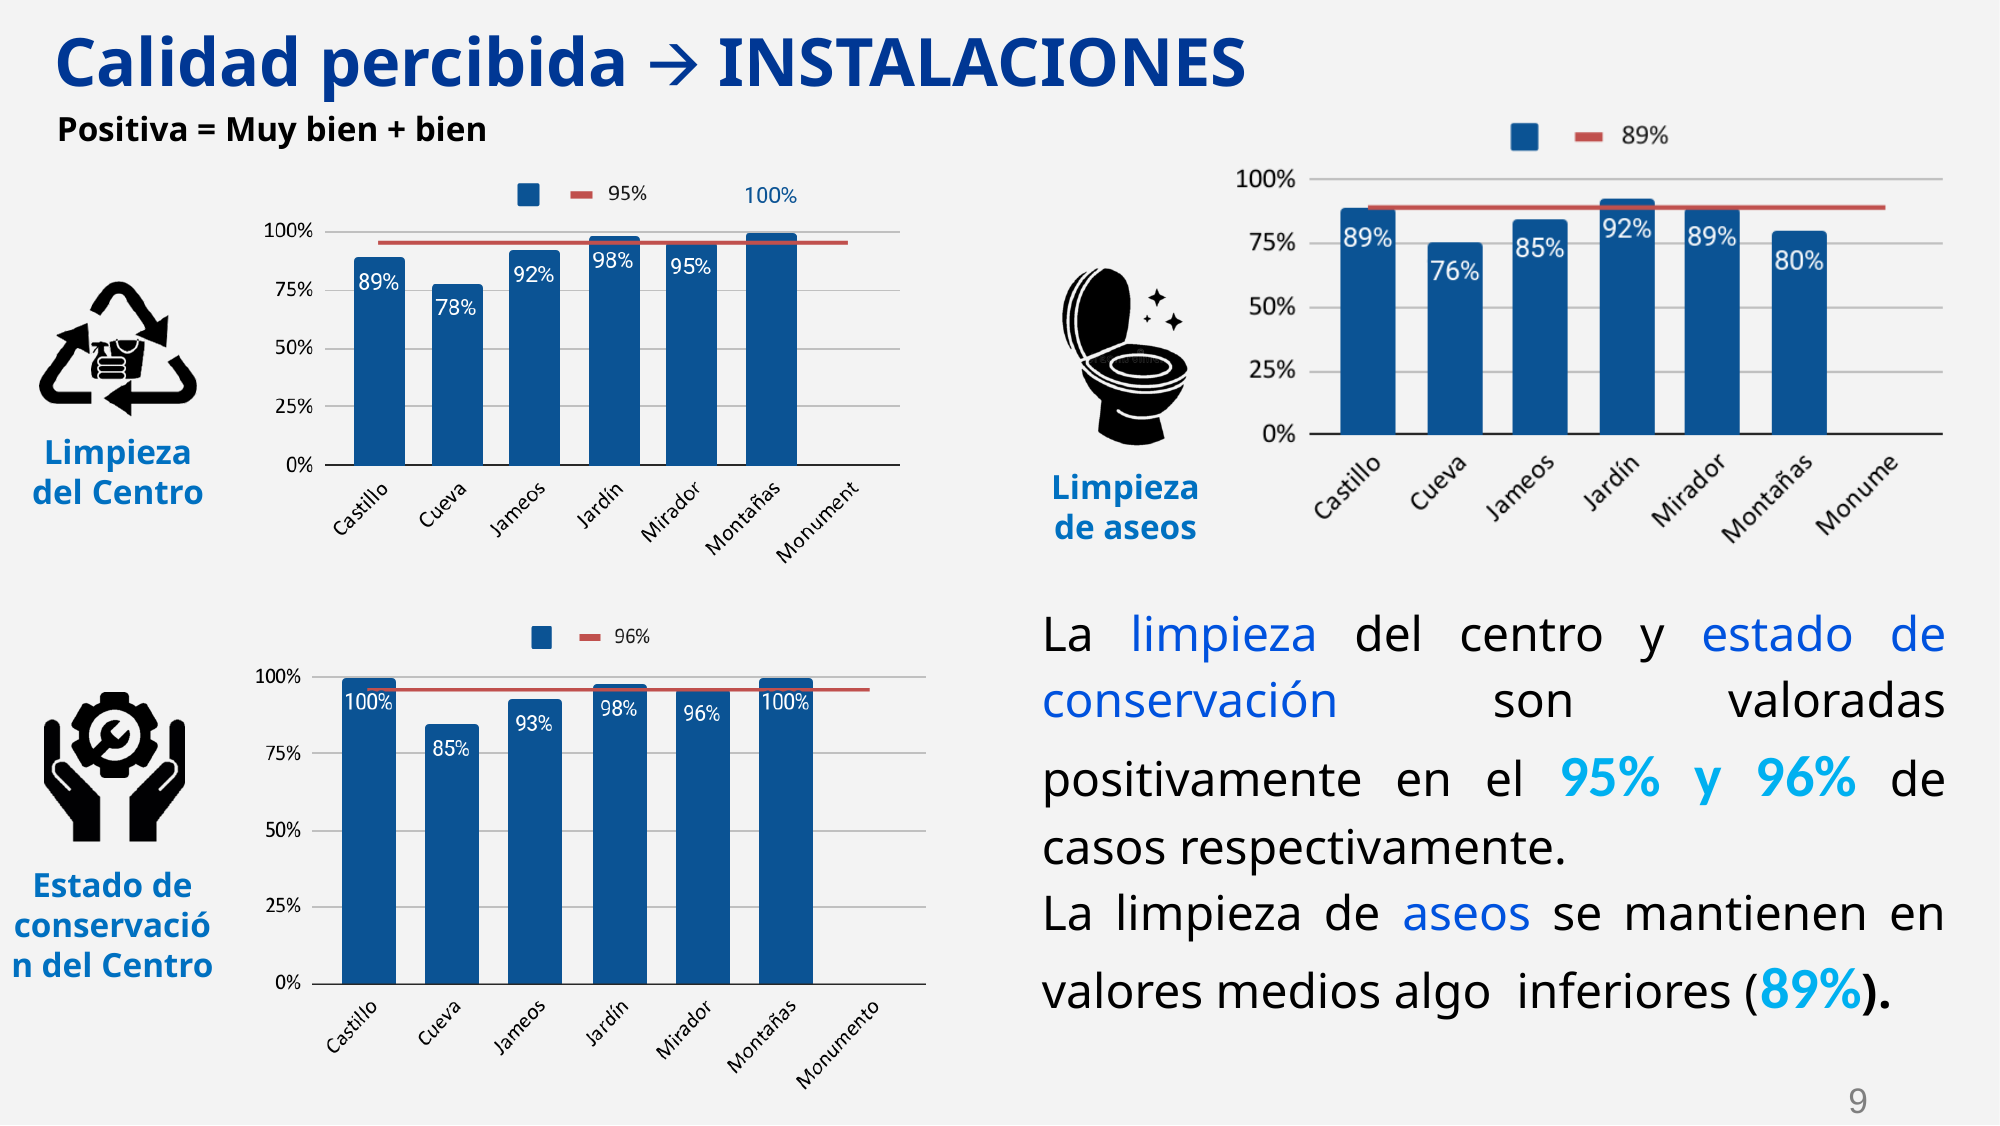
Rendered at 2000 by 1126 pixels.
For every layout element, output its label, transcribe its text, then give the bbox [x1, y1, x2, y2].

text_box Limpieza de aseos [985, 458, 1212, 555]
picture [242, 162, 921, 583]
picture [1026, 100, 1967, 566]
text_box La limpieza del centro y estado de conservación son valoradas positivamente en el 95% y 96% de casos respectivamente. La limpieza de aseos se mantienen en valores medios algo inferiores (89%). [1013, 567, 1975, 973]
text_box Estado de conservación del Centro [0, 856, 231, 993]
picture [44, 692, 185, 848]
text_box Positiva = Muy bien + bien [56, 100, 1123, 157]
picture [39, 275, 197, 422]
text_box Limpieza del Centro [16, 423, 220, 520]
text_box Calidad percibida 🡪 INSTALACIONES [54, 0, 1277, 120]
slide_number <number> [1419, 1069, 1886, 1126]
picture [231, 600, 949, 1112]
